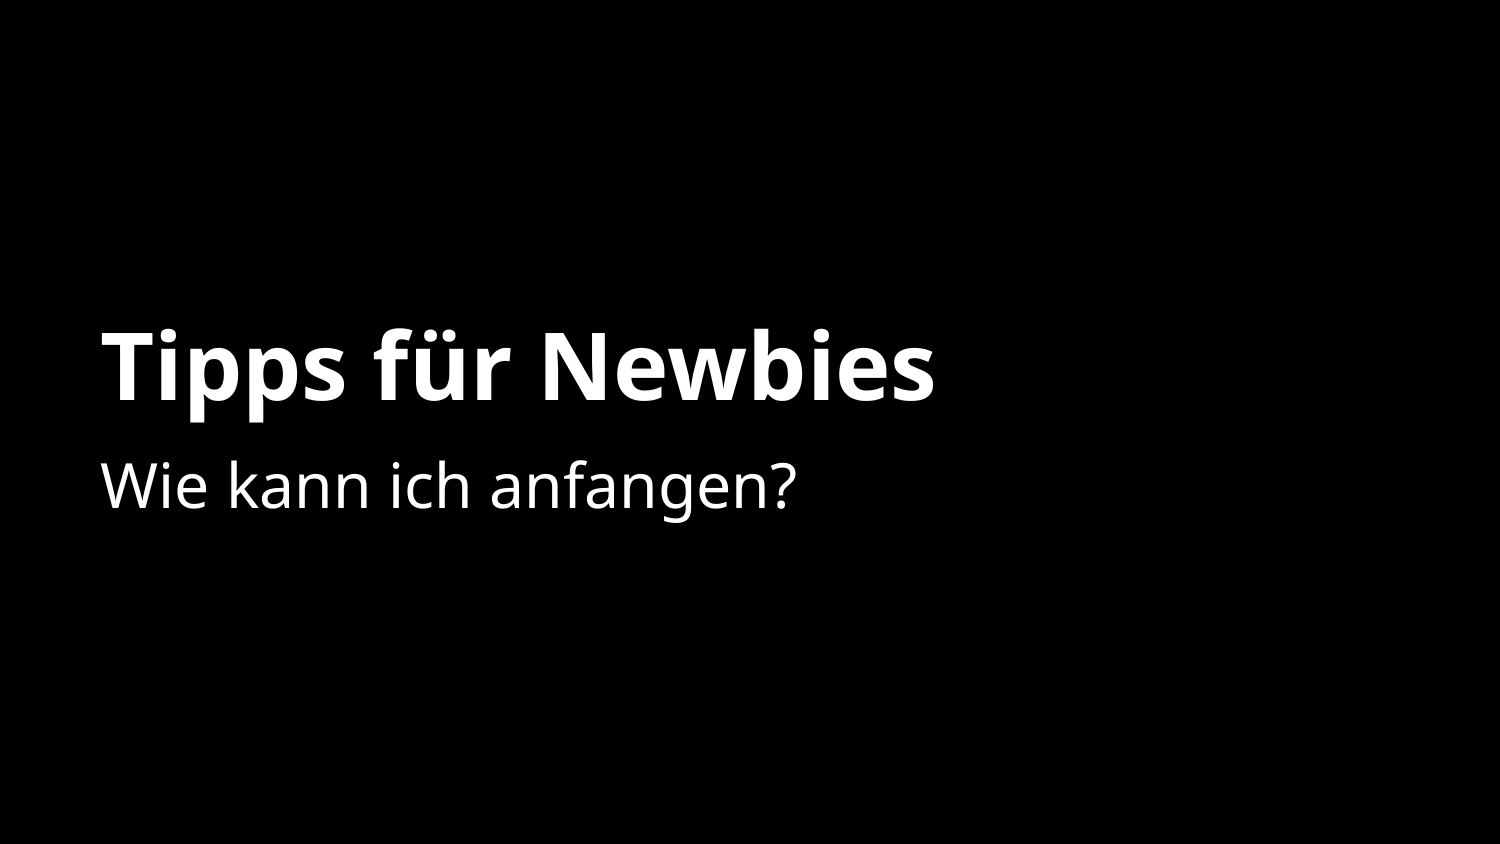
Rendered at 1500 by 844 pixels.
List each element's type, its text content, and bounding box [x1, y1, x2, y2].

title Tipps für Newbies [85, 134, 1211, 429]
subtitle Wie kann ich anfangen? [85, 446, 1211, 651]
